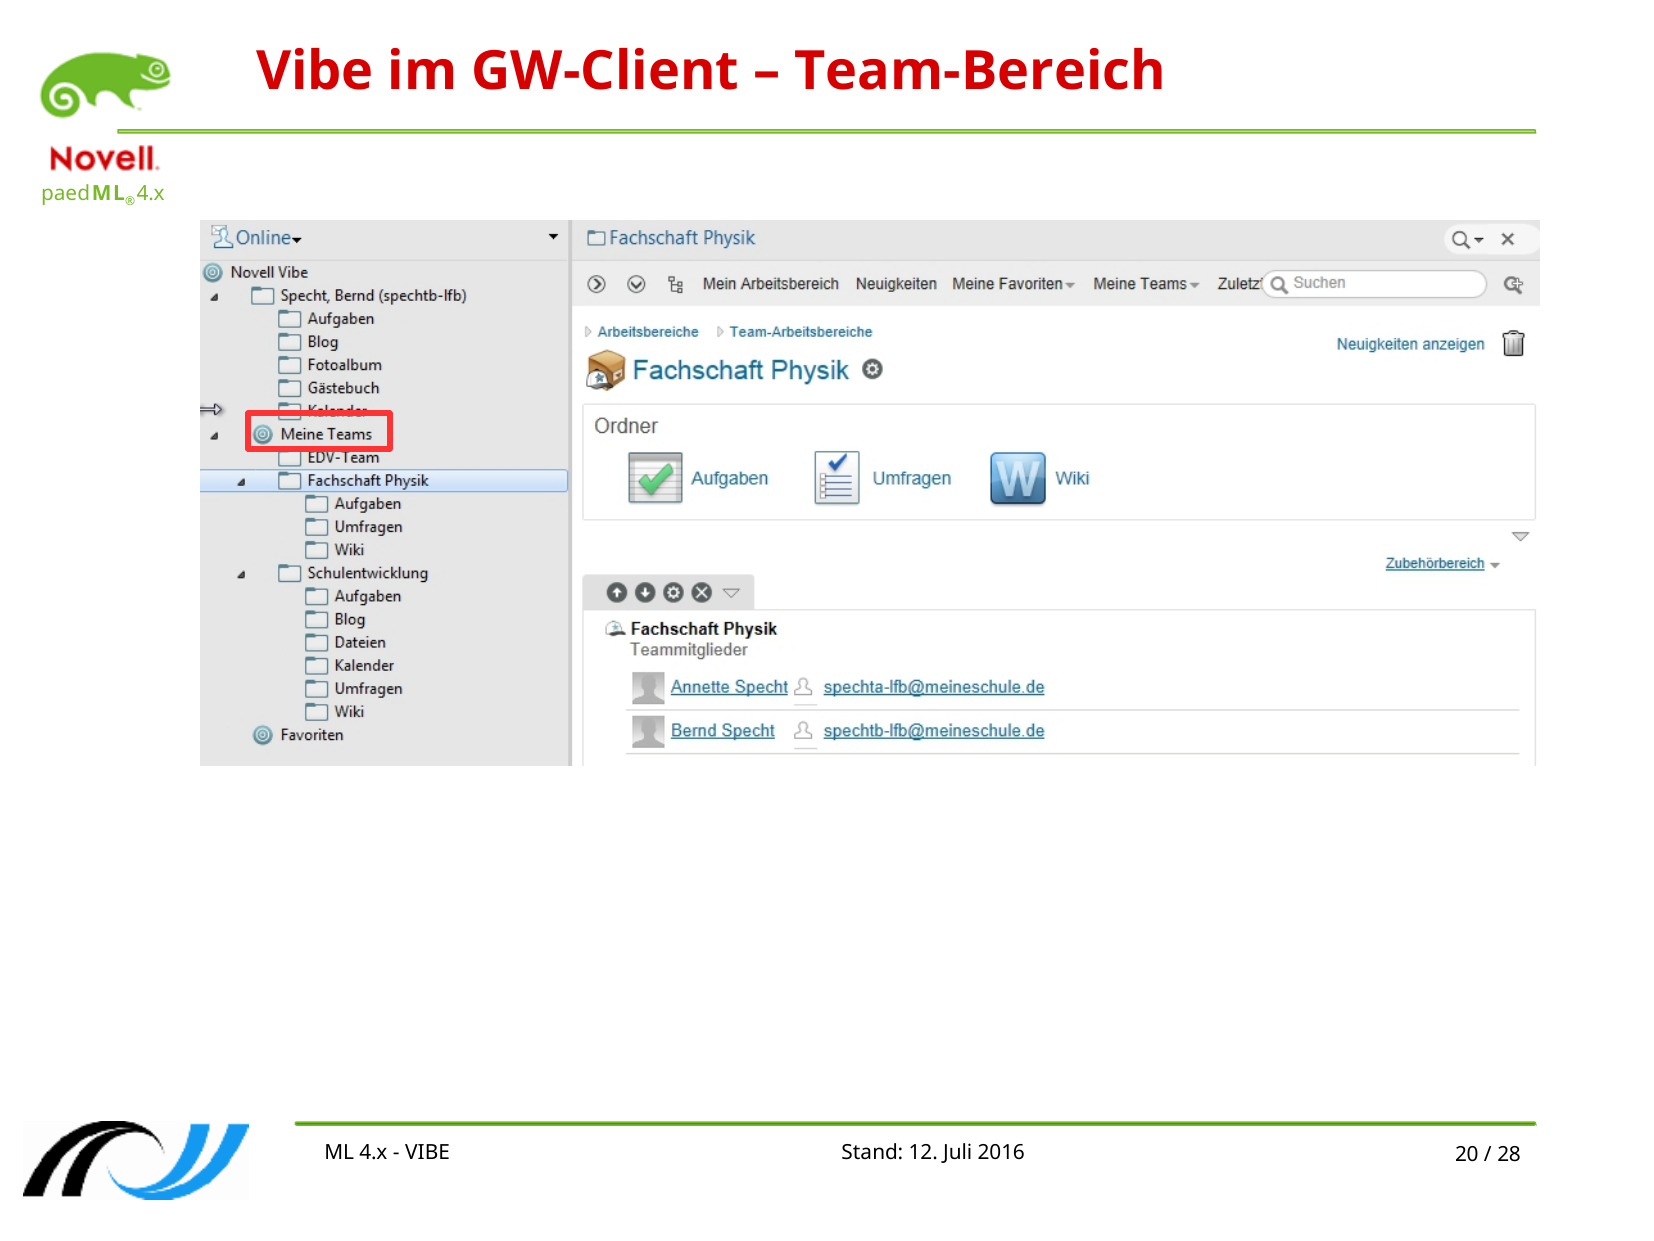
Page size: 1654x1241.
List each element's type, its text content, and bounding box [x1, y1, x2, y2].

picture [200, 220, 1540, 766]
title Vibe im GW-Client – Team-Bereich [256, 7, 1530, 130]
text_box [248, 413, 390, 449]
picture [23, 1121, 249, 1200]
picture [26, 35, 184, 193]
